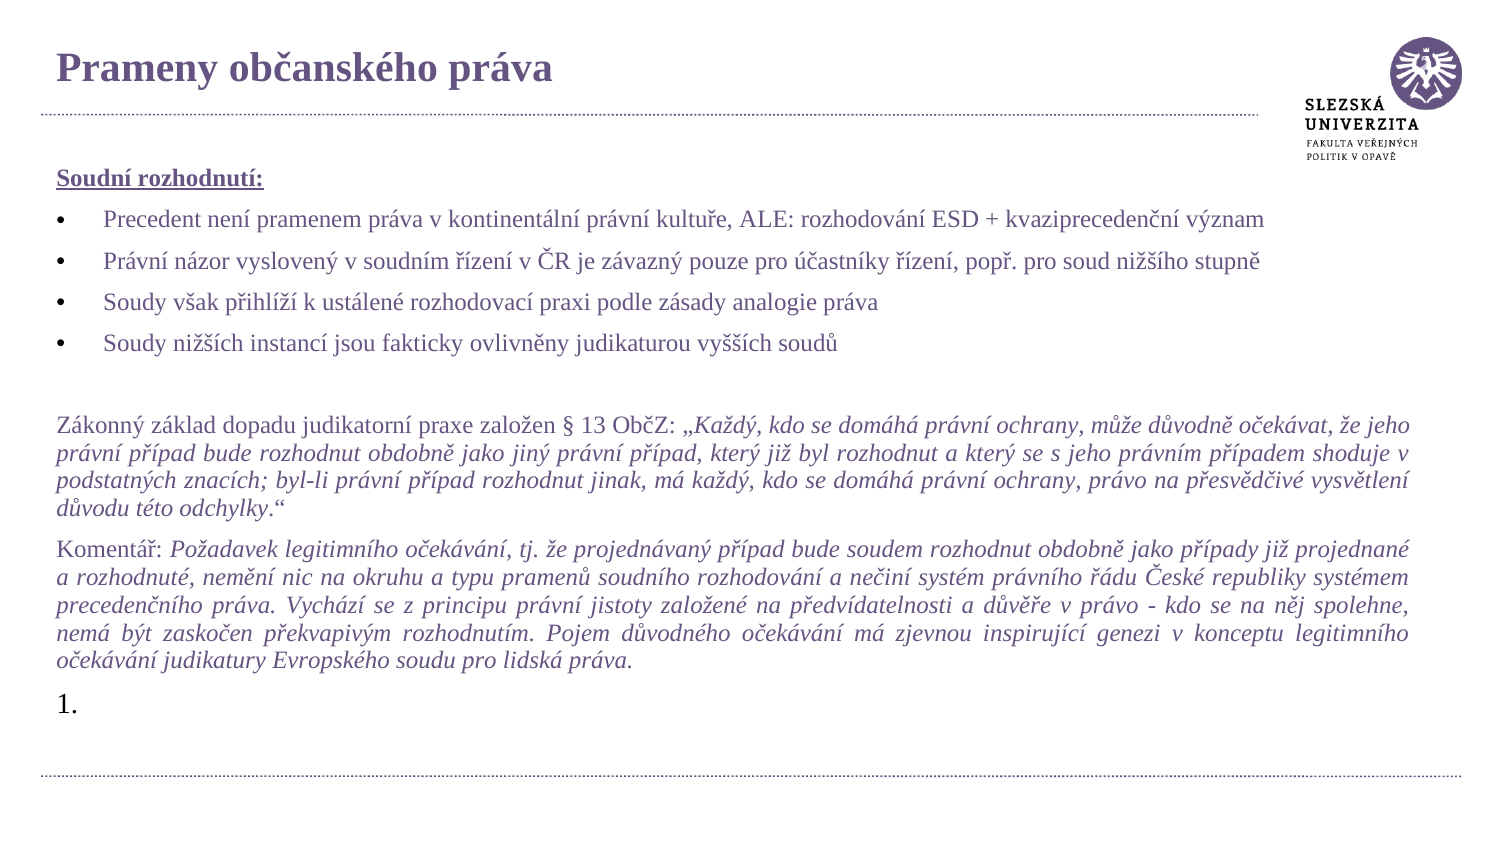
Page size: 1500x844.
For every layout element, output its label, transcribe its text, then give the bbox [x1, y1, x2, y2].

text_box Soudní rozhodnutí: Precedent není pramenem práva v kontinentální právní kultuře, ALE: rozhodování ESD + kvaziprecedenční význam Právní názor vyslovený v soudním řízení v ČR je závazný pouze pro účastníky řízení, popř. pro soud nižšího stupně Soudy však přihlíží k ustálené rozhodovací praxi podle zásady analogie práva Soudy nižších instancí jsou fakticky ovlivněny judikaturou vyšších soudů Zákonný základ dopadu judikatorní praxe založen § 13 ObčZ: „Každý, kdo se domáhá právní ochrany, může důvodně očekávat, že jeho právní případ bude rozhodnut obdobně jako jiný právní případ, který již byl rozhodnut a který se s jeho právním případem shoduje v podstatných znacích; byl-li právní případ rozhodnut jinak, má každý, kdo se domáhá právní ochrany, právo na přesvědčivé vysvětlení důvodu této odchylky.“ Komentář: Požadavek legitimního očekávání, tj. že projednávaný případ bude soudem rozhodnut obdobně jako případy již projednané a rozhodnuté, nemění nic na okruhu a typu pramenů soudního rozhodování a nečiní systém právního řádu České republiky systémem precedenčního práva. Vychází se z principu právní jistoty založené na předvídatelnosti a důvěře v právo - kdo se na něj spolehne, nemá být zaskočen překvapivým rozhodnutím. Pojem důvodného očekávání má zjevnou inspirující genezi v konceptu legitimního očekávání judikatury Evropského soudu pro lidská práva. [41, 157, 1426, 748]
title Prameny občanského práva [41, 32, 955, 116]
